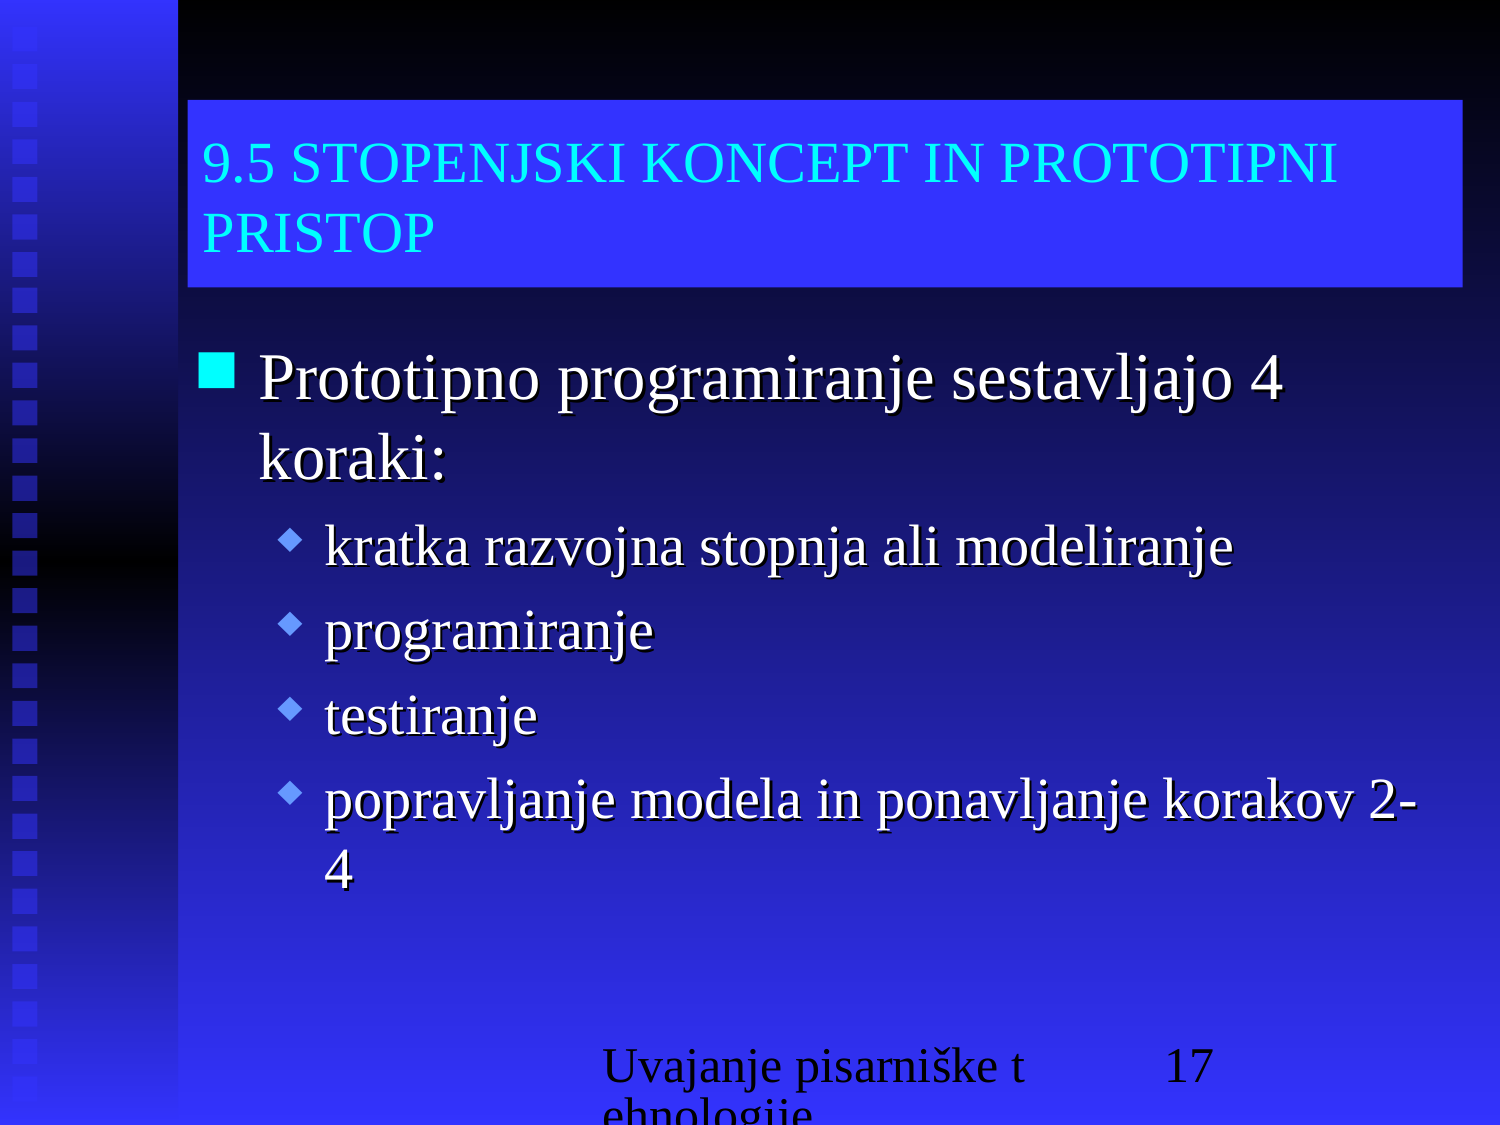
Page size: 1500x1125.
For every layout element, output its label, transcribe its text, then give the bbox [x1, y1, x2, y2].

list Prototipno programiranje sestavljajo 4 koraki: kratka razvojna stopnja ali modeliranje programiranje testiranje popravljanje modela in ponavljanje korakov 2-4 [187, 324, 1463, 1001]
title 9.5 STOPENJSKI KONCEPT IN PROTOTIPNI PRISTOP [187, 99, 1463, 288]
